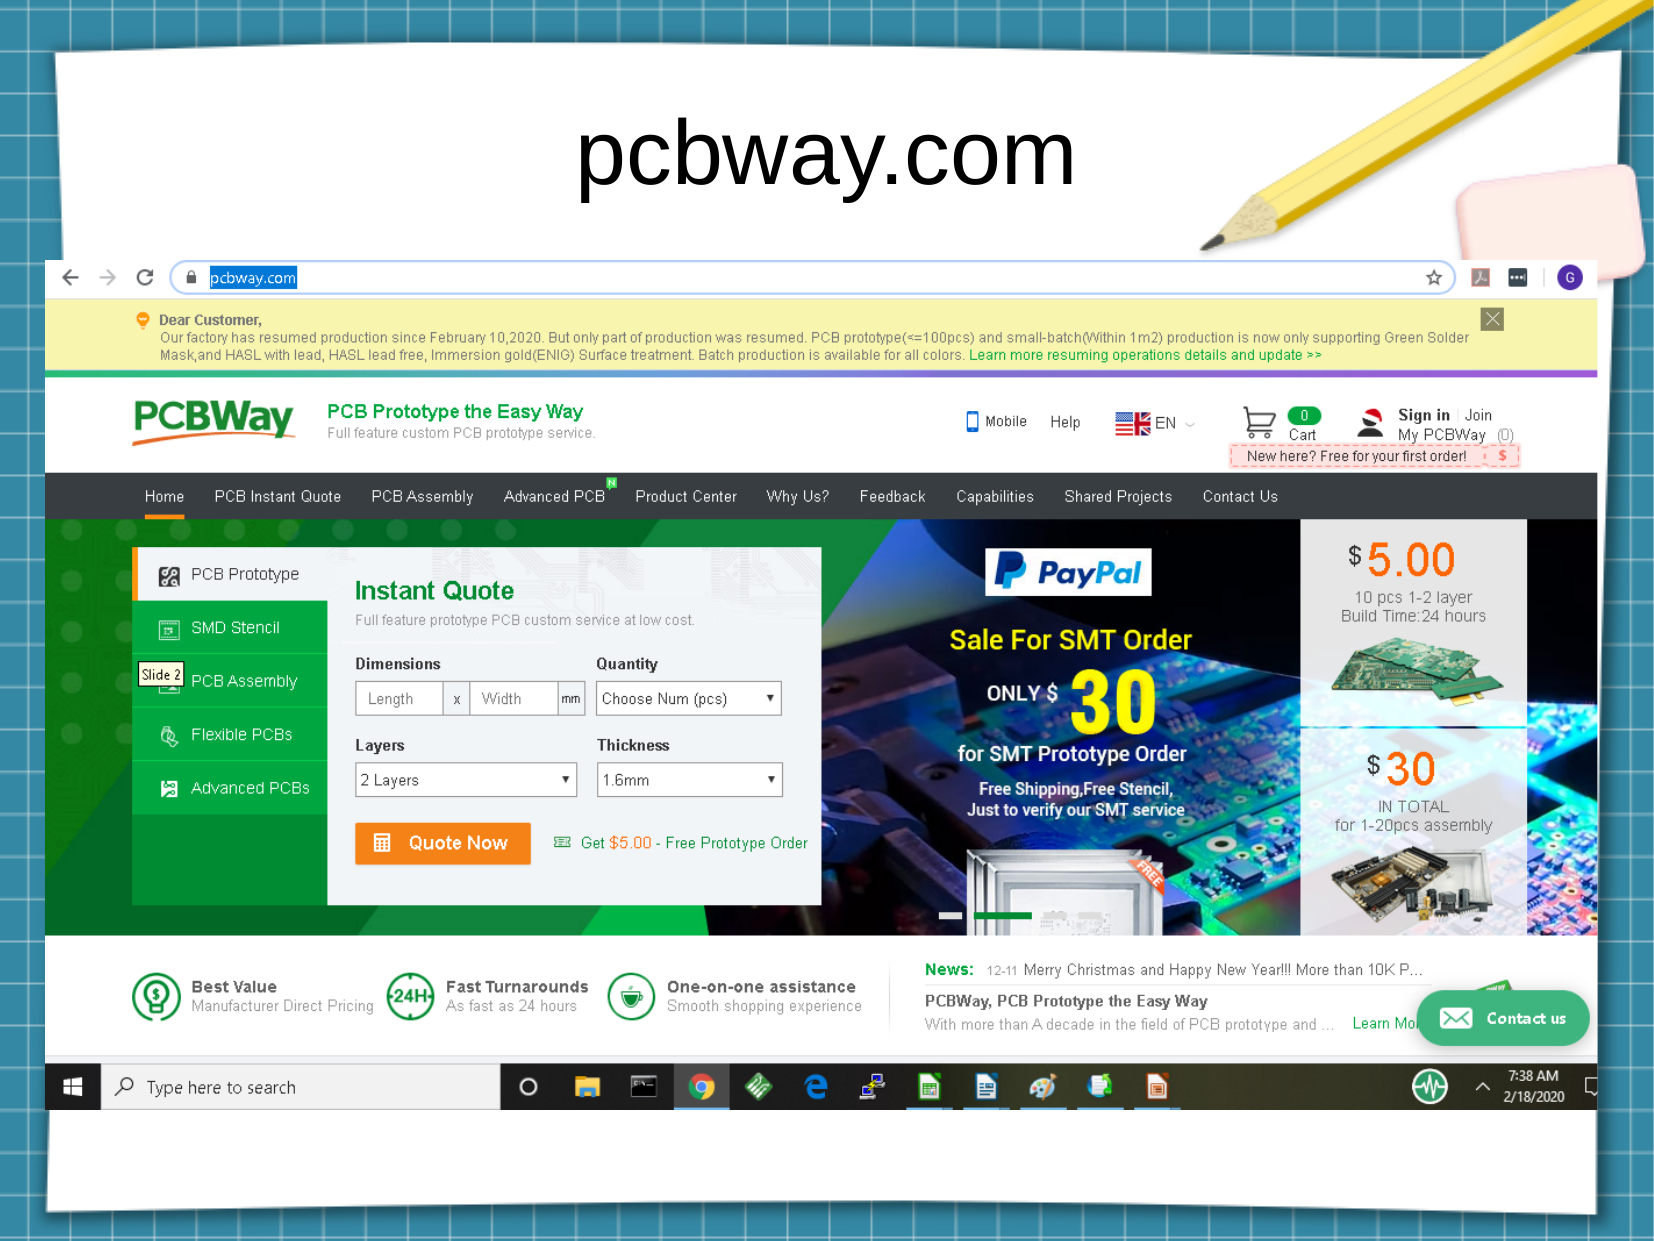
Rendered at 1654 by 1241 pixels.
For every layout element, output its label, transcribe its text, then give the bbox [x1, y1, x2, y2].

picture [0, 0, 1654, 1241]
title pcbway.com [82, 49, 1571, 257]
